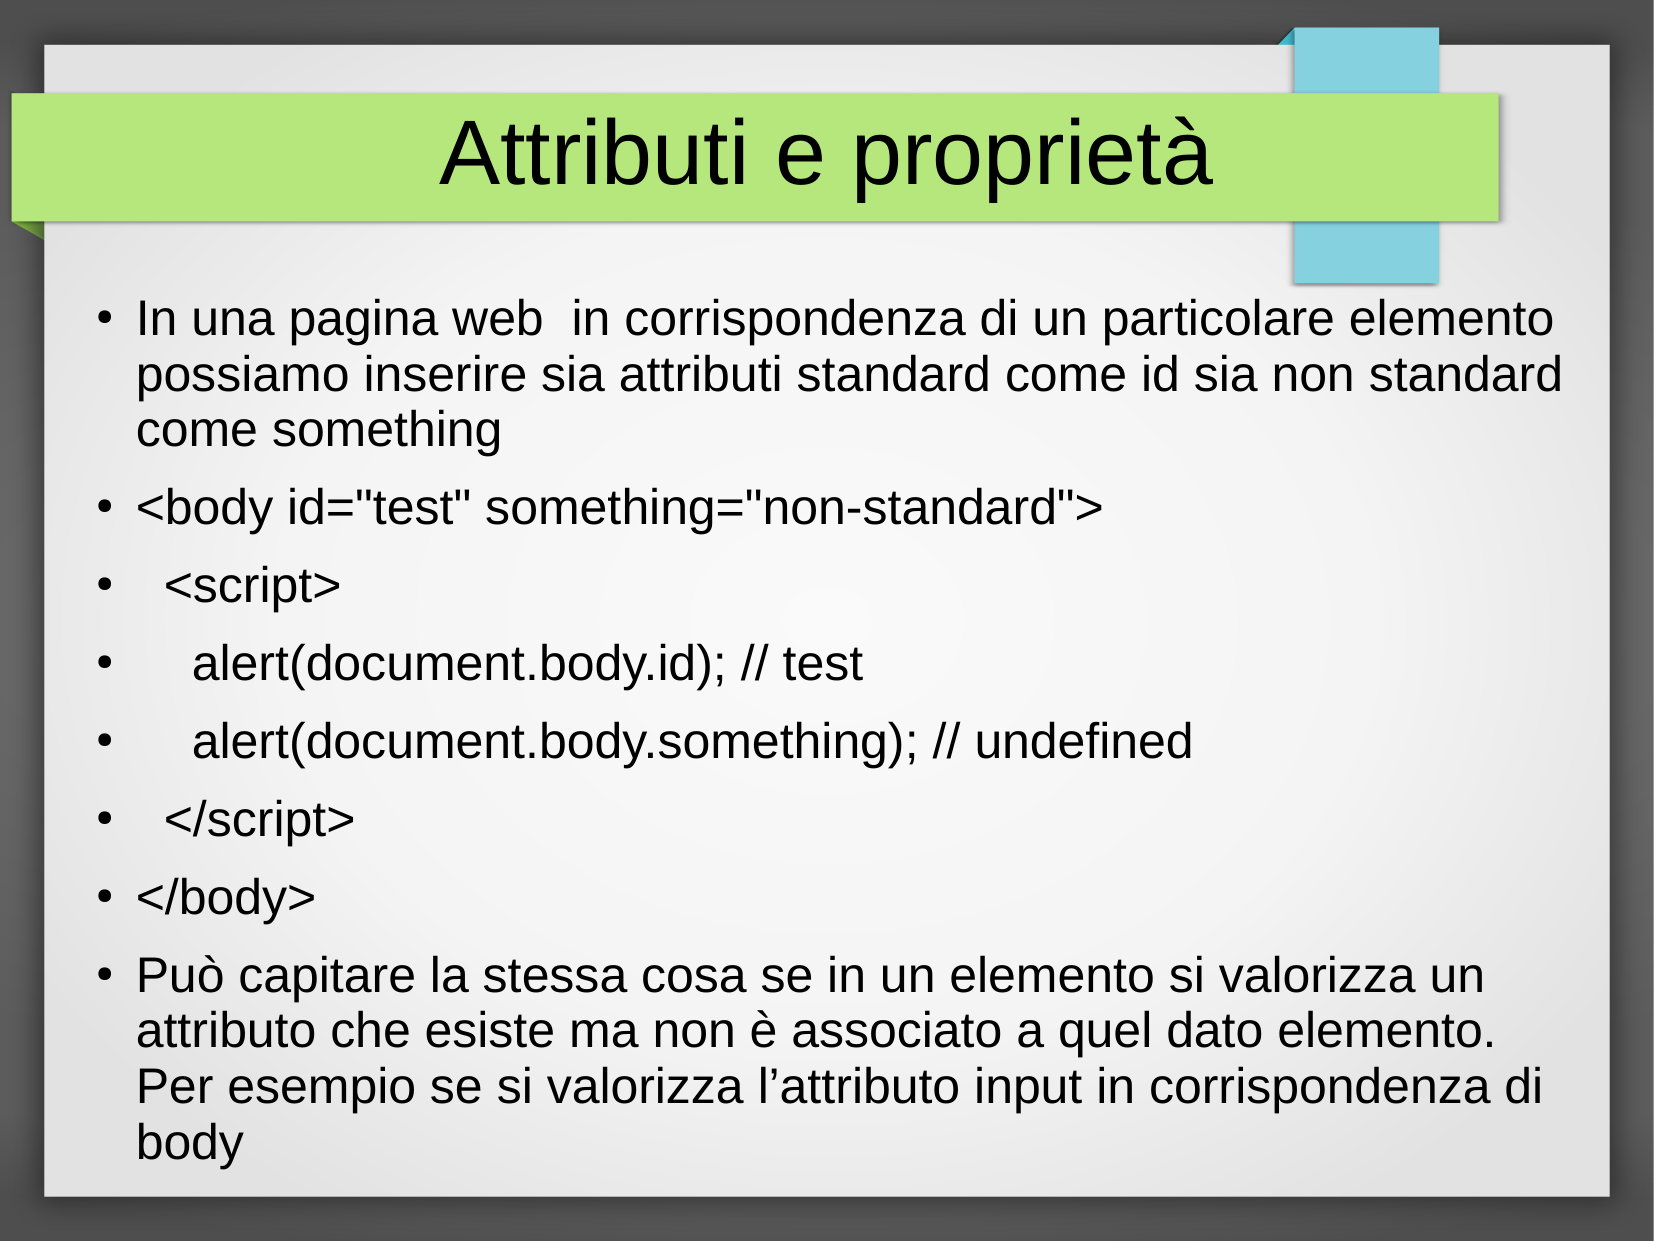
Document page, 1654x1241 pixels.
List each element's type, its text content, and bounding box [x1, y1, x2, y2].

title Attributi e proprietà [82, 49, 1571, 257]
list In una pagina web in corrispondenza di un particolare elemento possiamo inserire sia attributi standard come id sia non standard come something <body id="test" something="non-standard"> <script> alert(document.body.id); // test alert(document.body.something); // undefined </script> </body> Può capitare la stessa cosa se in un elemento si valorizza un attributo che esiste ma non è associato a quel dato elemento. Per esempio se si valorizza l’attributo input in corrispondenza di body [82, 290, 1571, 1182]
picture [0, 0, 1654, 1241]
